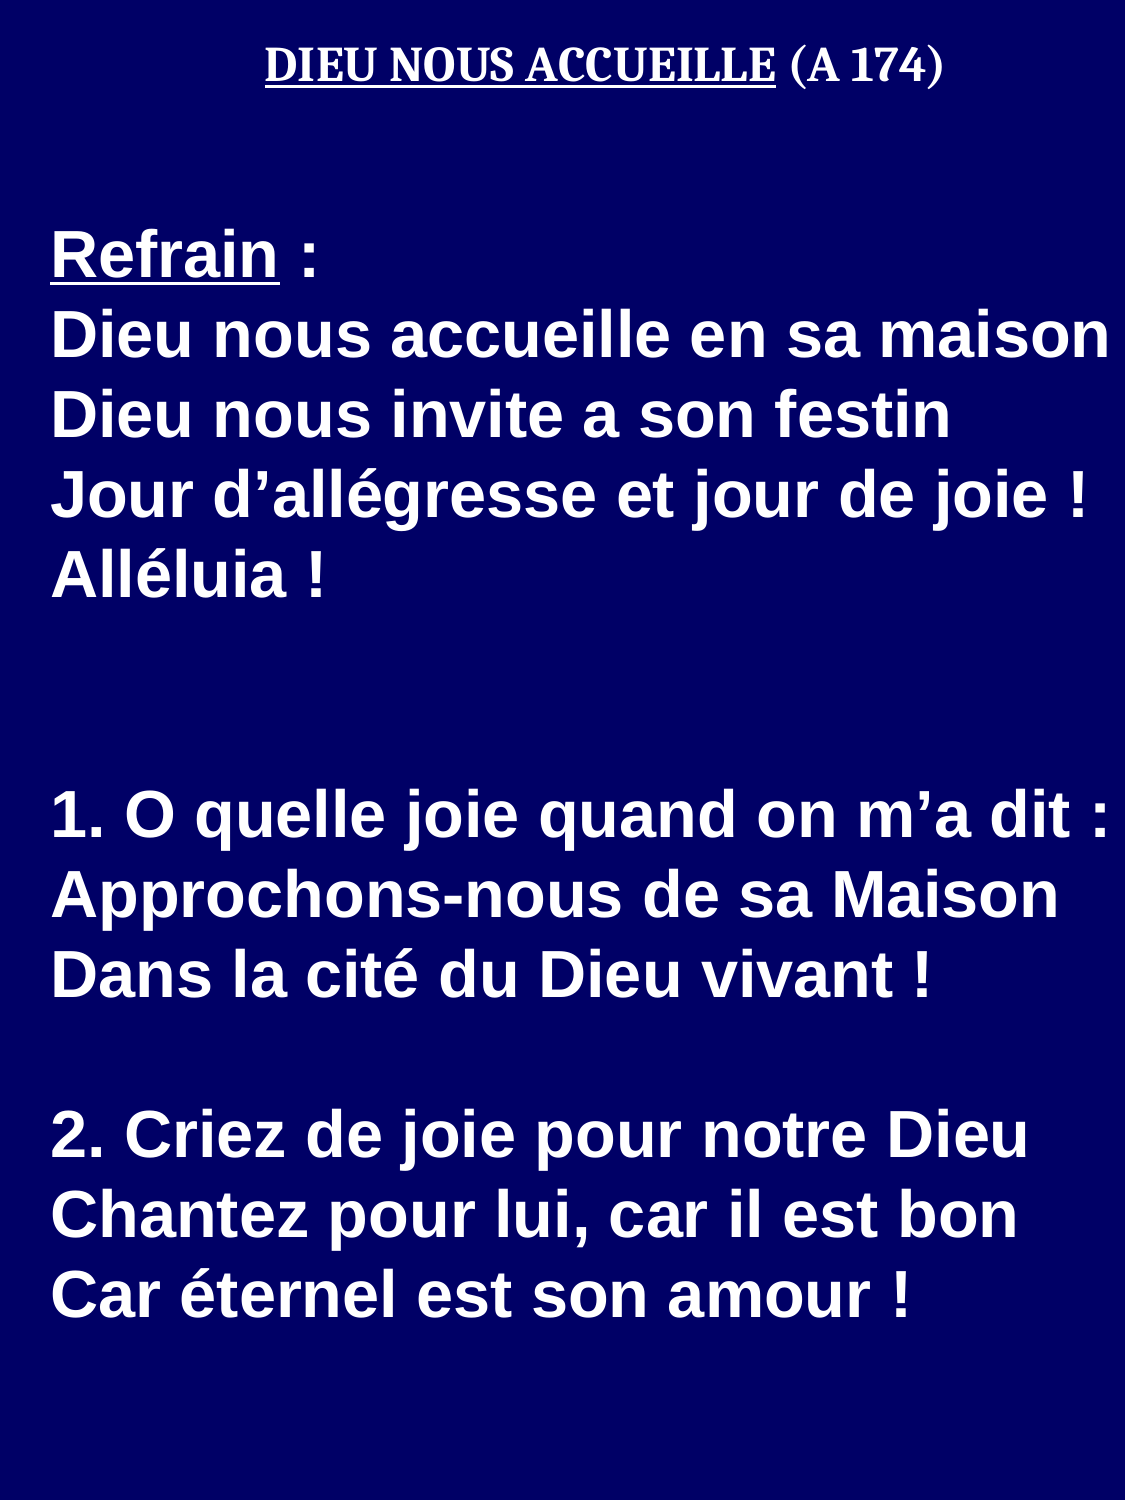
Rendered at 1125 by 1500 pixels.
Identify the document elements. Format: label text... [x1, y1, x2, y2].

text_box DIEU NOUS ACCUEILLE (A 174) Refrain : Dieu nous accueille en sa maison Dieu nous invite a son festin Jour d’allégresse et jour de joie ! Alléluia ! 1. O quelle joie quand on m’a dit : Approchons-nous de sa Maison Dans la cité du Dieu vivant ! 2. Criez de joie pour notre Dieu Chantez pour lui, car il est bon Car éternel est son amour ! [35, 23, 1125, 1339]
